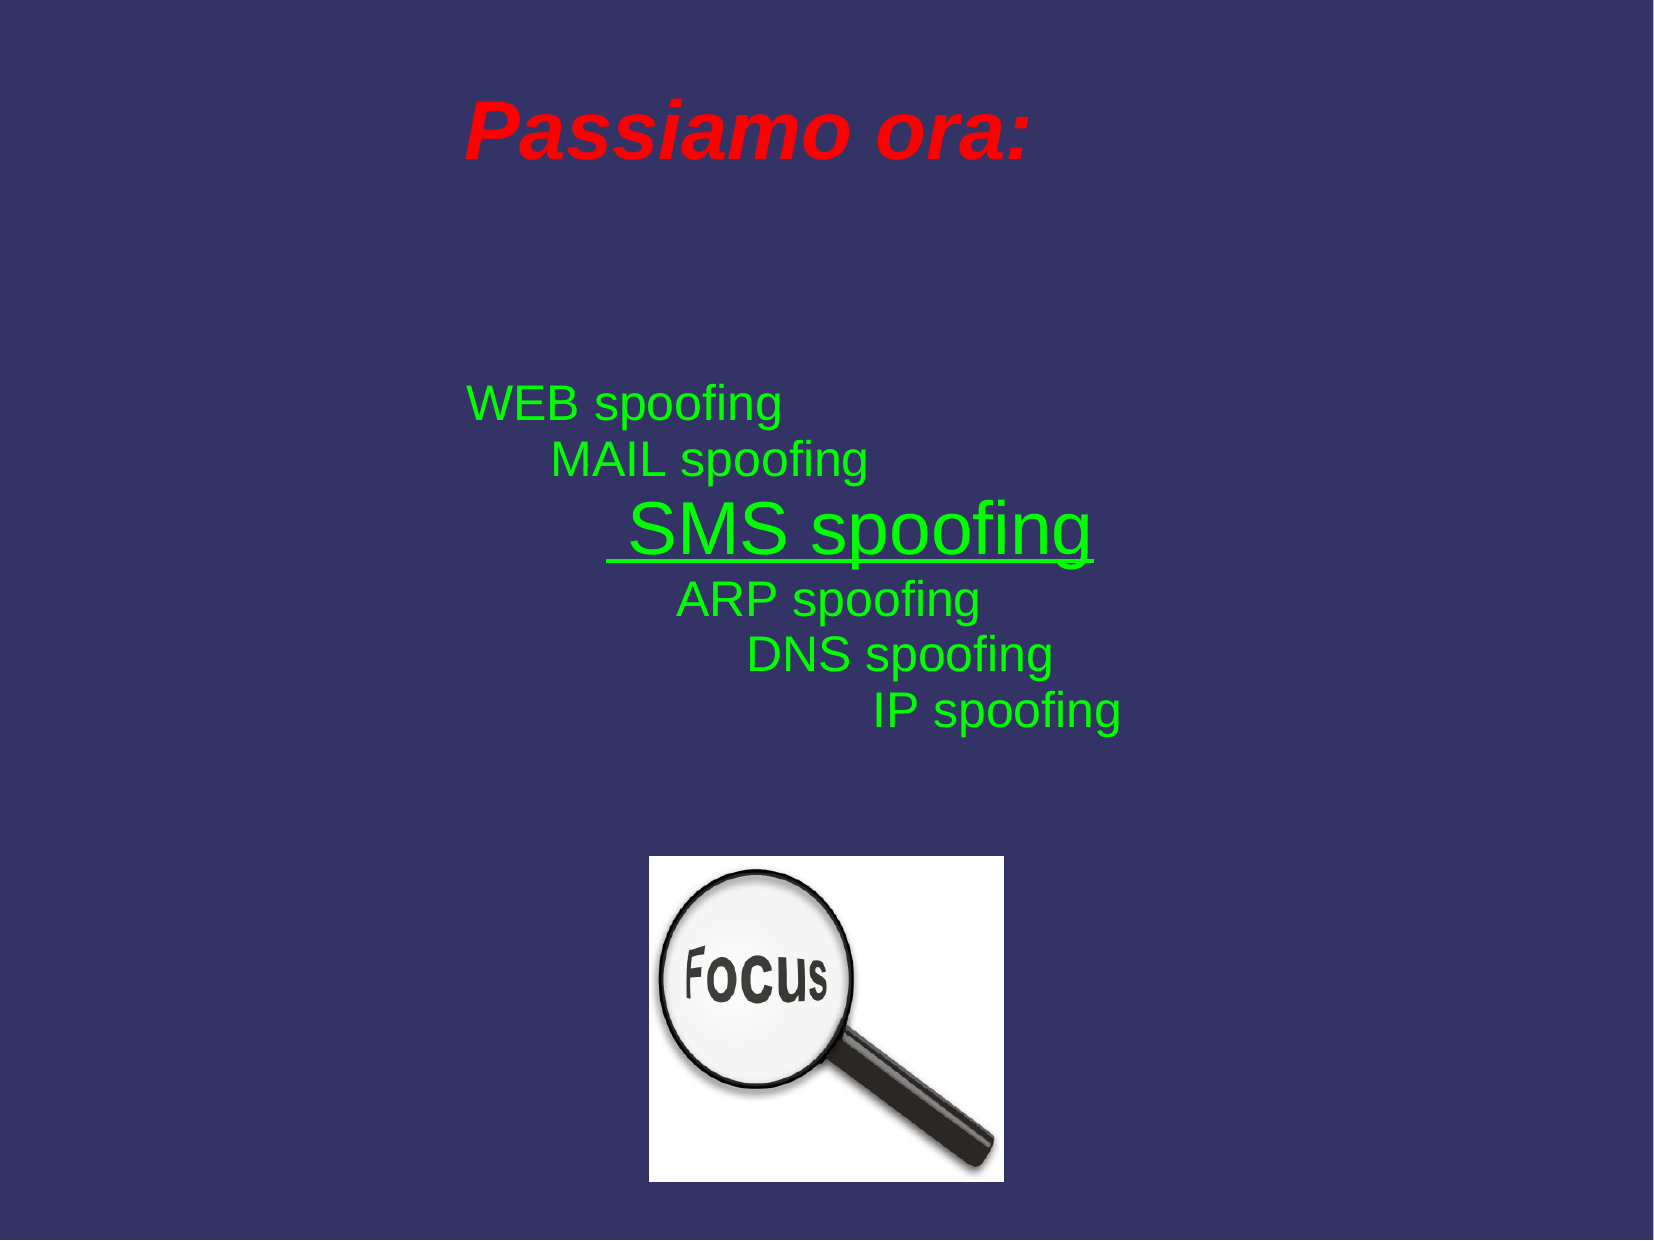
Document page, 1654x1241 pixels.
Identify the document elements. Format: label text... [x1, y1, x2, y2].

text_box WEB spoofing MAIL spoofing SMS spoofing ARP spoofing DNS spoofing IP spoofing [354, 375, 1223, 739]
text_box Passiamo ora: [464, 84, 1034, 178]
picture [649, 856, 1004, 1182]
